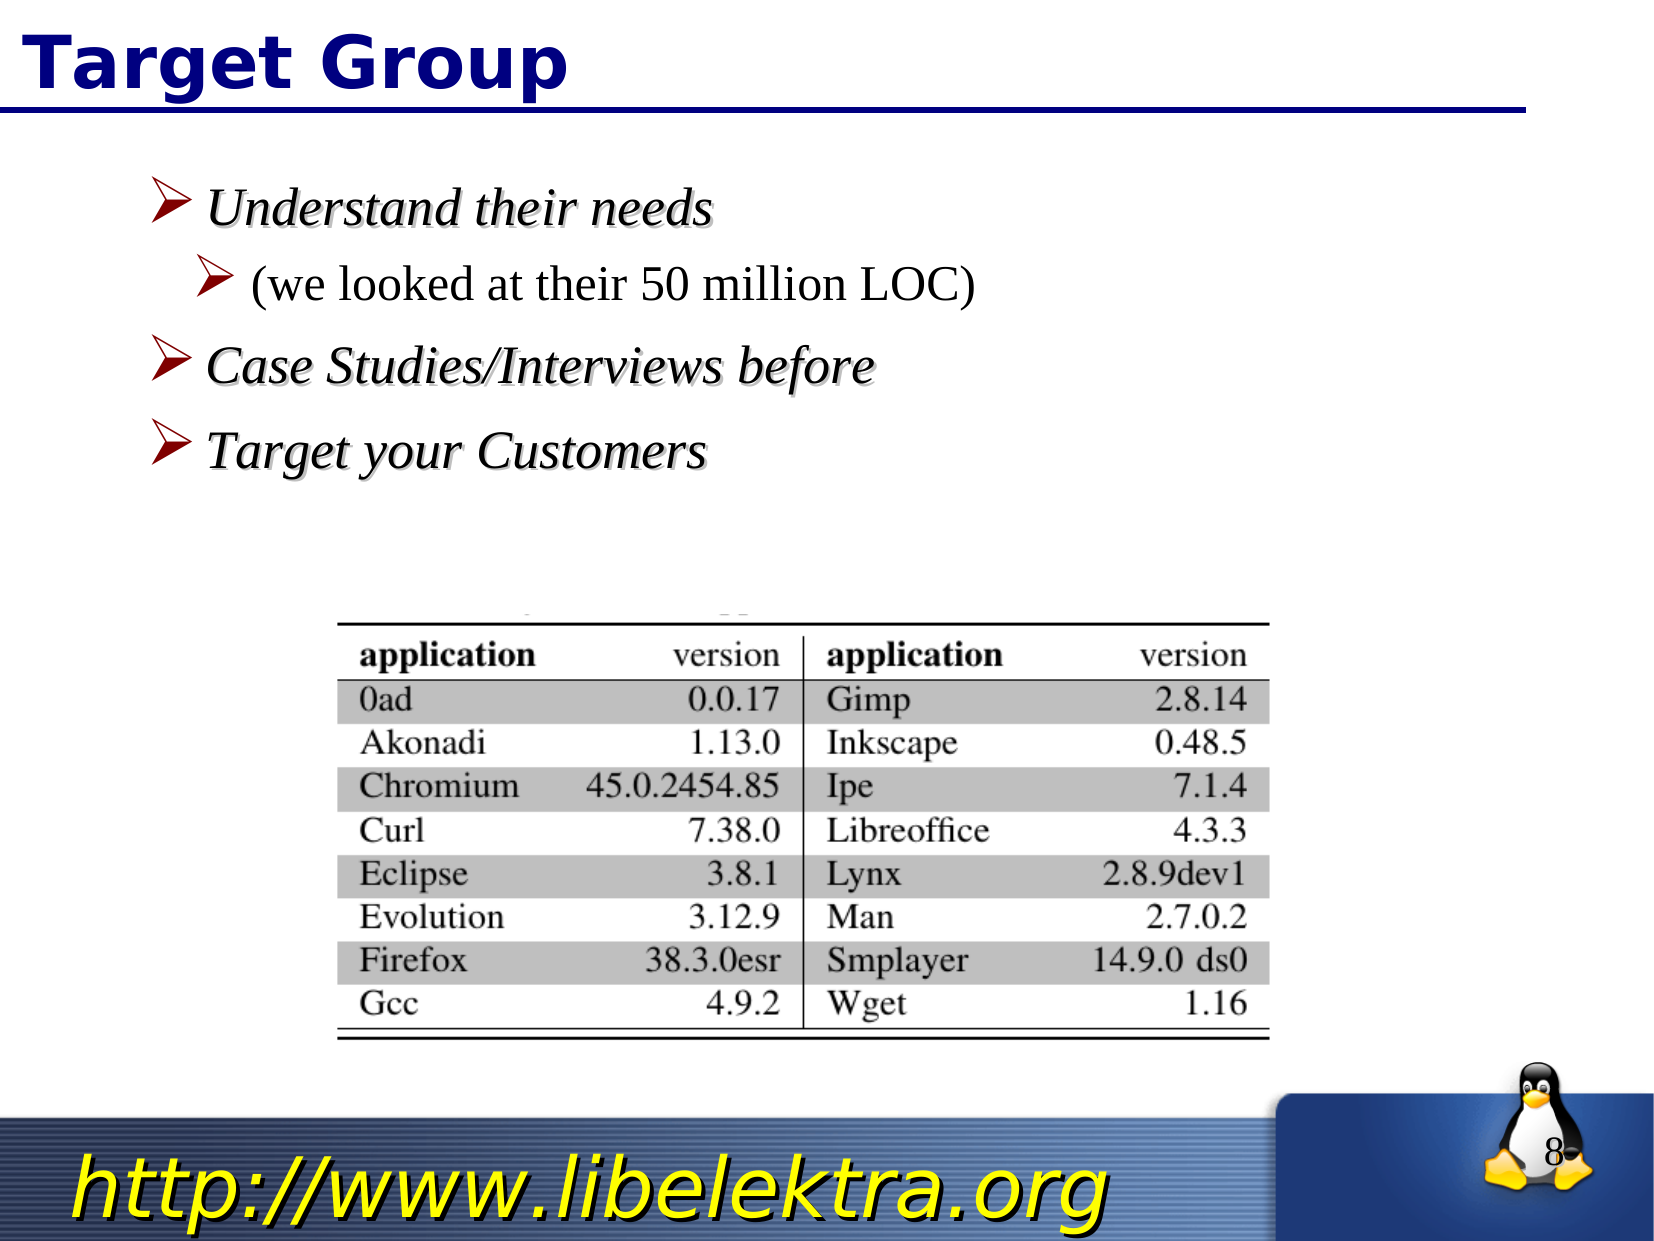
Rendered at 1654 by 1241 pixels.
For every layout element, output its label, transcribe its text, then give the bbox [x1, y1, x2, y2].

picture [0, 1061, 1654, 1241]
list Understand their needs (we looked at their 50 million LOC) Case Studies/Interviews before Target your Customers [131, 166, 1447, 1039]
picture [330, 614, 1285, 1049]
text_box Target Group [22, 14, 1611, 111]
text_box <Foliennummer> [1272, 1122, 1566, 1178]
